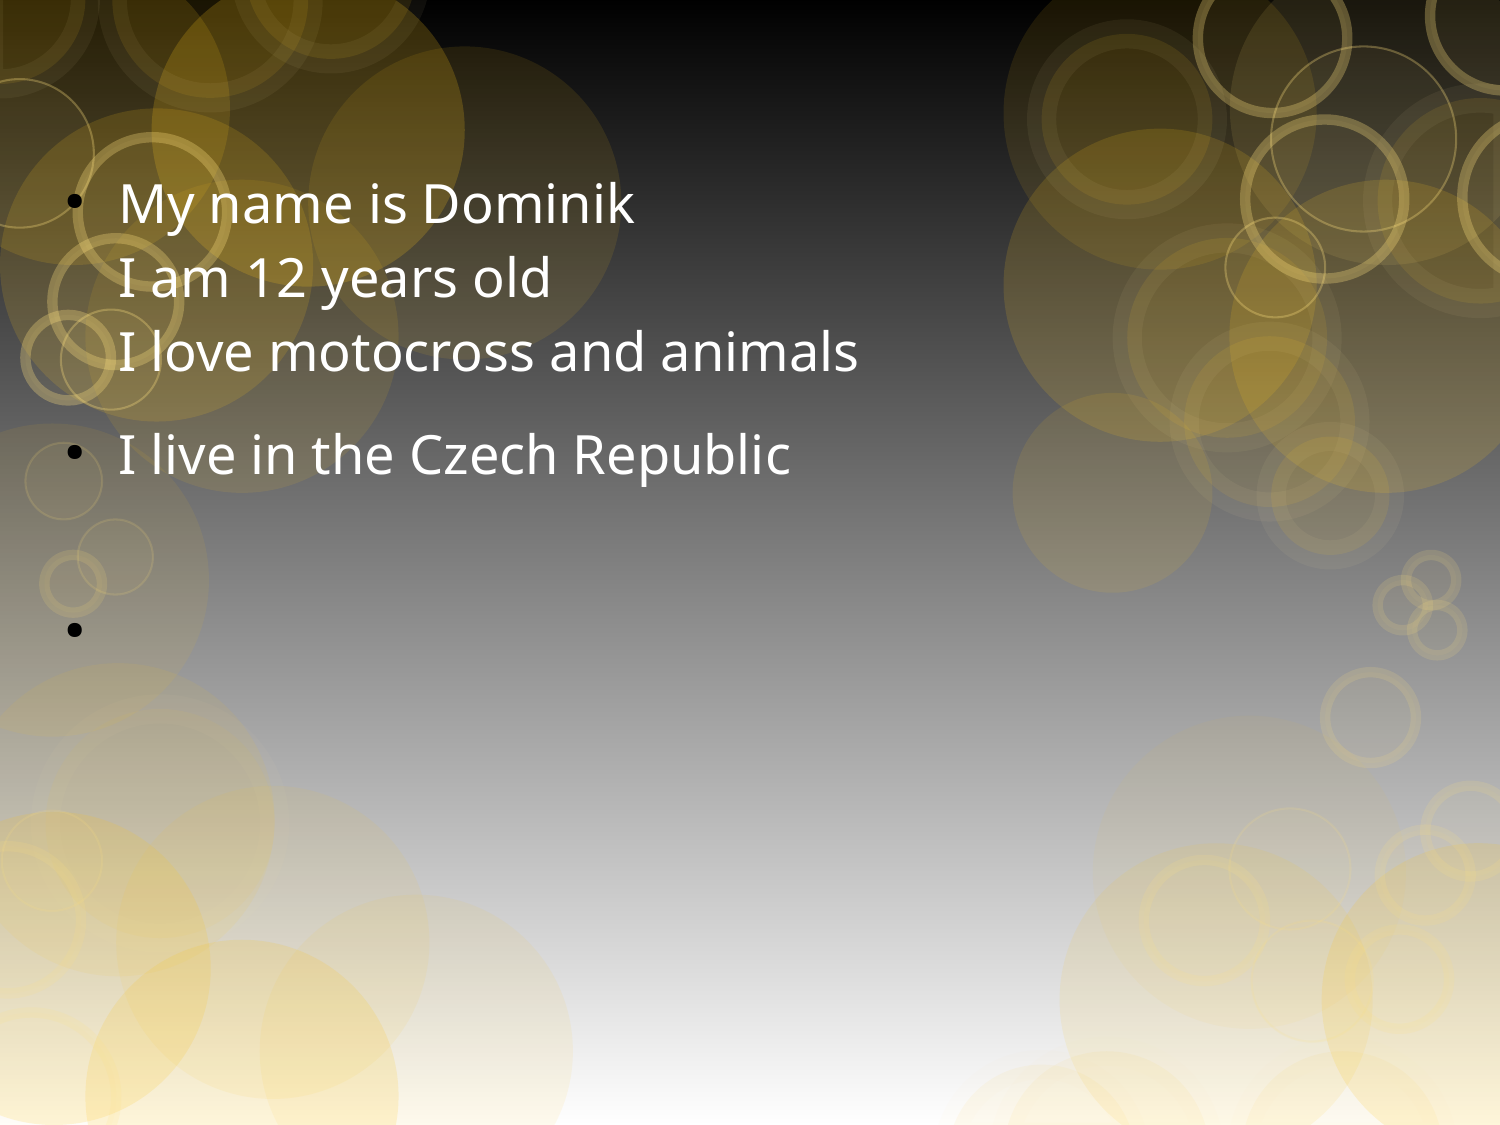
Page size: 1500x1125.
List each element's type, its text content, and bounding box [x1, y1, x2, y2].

list My name is Dominik I am 12 years old I love motocross and animals I live in the Czech Republic [47, 165, 1398, 908]
